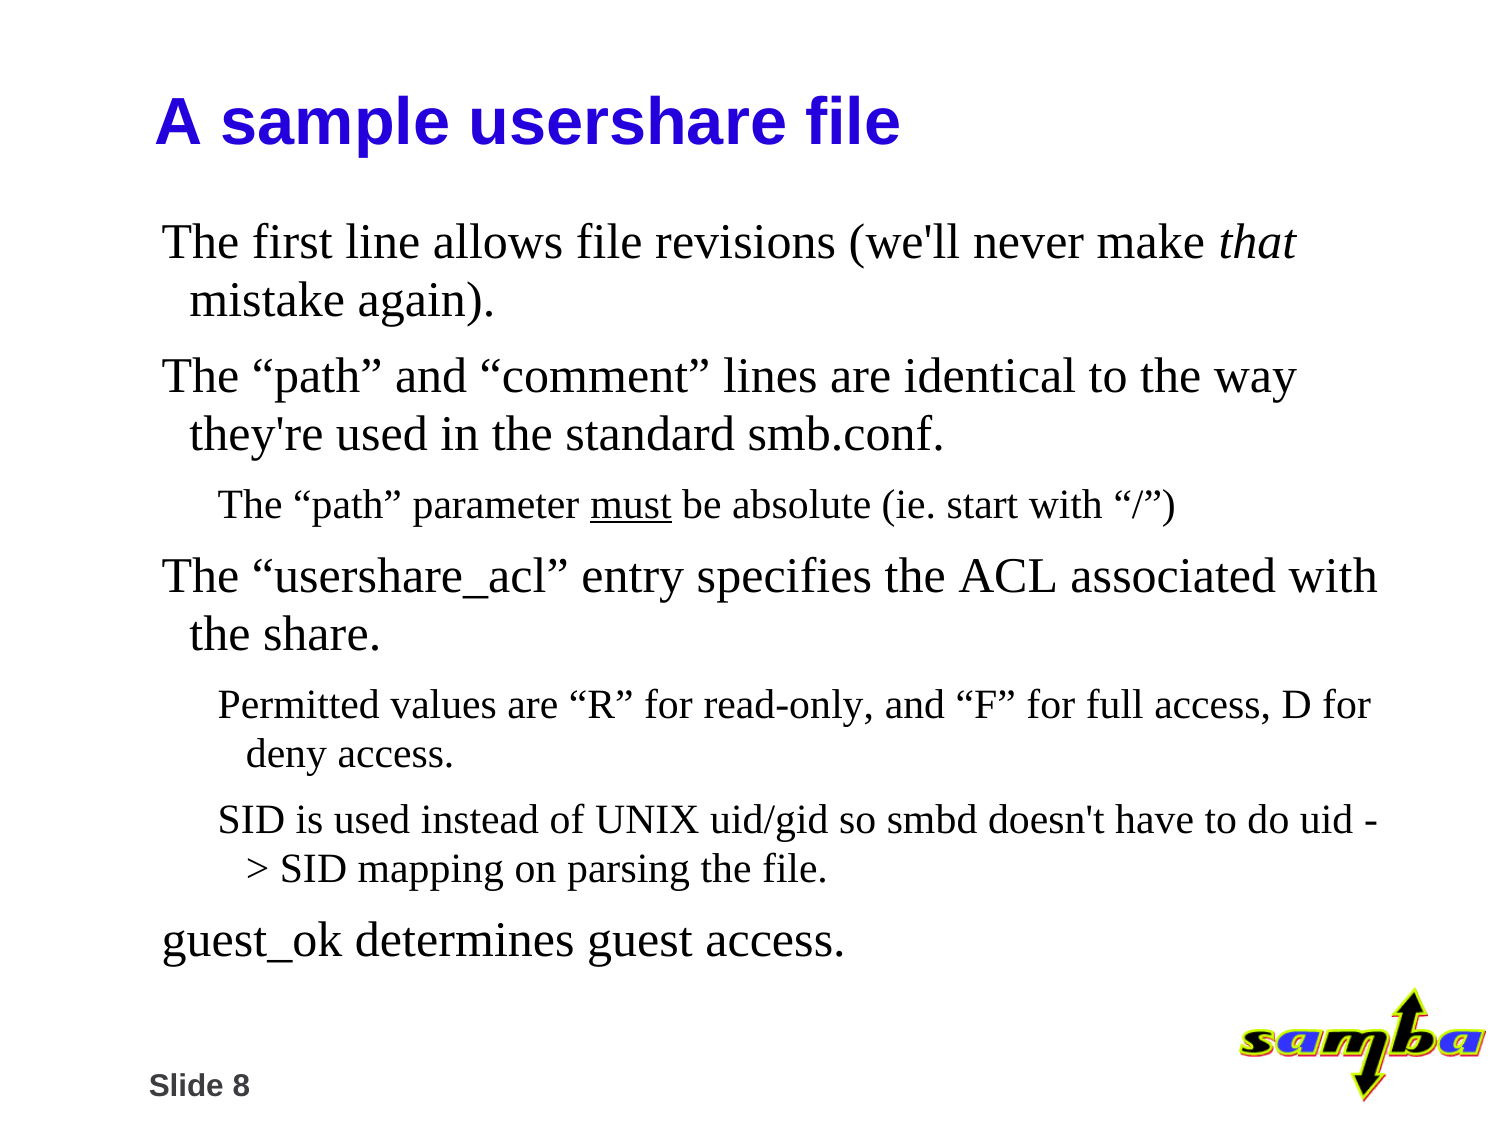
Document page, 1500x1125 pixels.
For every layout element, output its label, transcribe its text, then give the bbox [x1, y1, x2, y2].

picture [1239, 987, 1486, 1102]
list The first line allows file revisions (we'll never make that mistake again). The “path” and “comment” lines are identical to the way they're used in the standard smb.conf. The “path” parameter must be absolute (ie. start with “/”) The “usershare_acl” entry specifies the ACL associated with the share. Permitted values are “R” for read-only, and “F” for full access, D for deny access. SID is used instead of UNIX uid/gid so smbd doesn't have to do uid -> SID mapping on parsing the file. guest_ok determines guest access. [161, 210, 1402, 1012]
title A sample usershare file [154, 41, 1383, 205]
